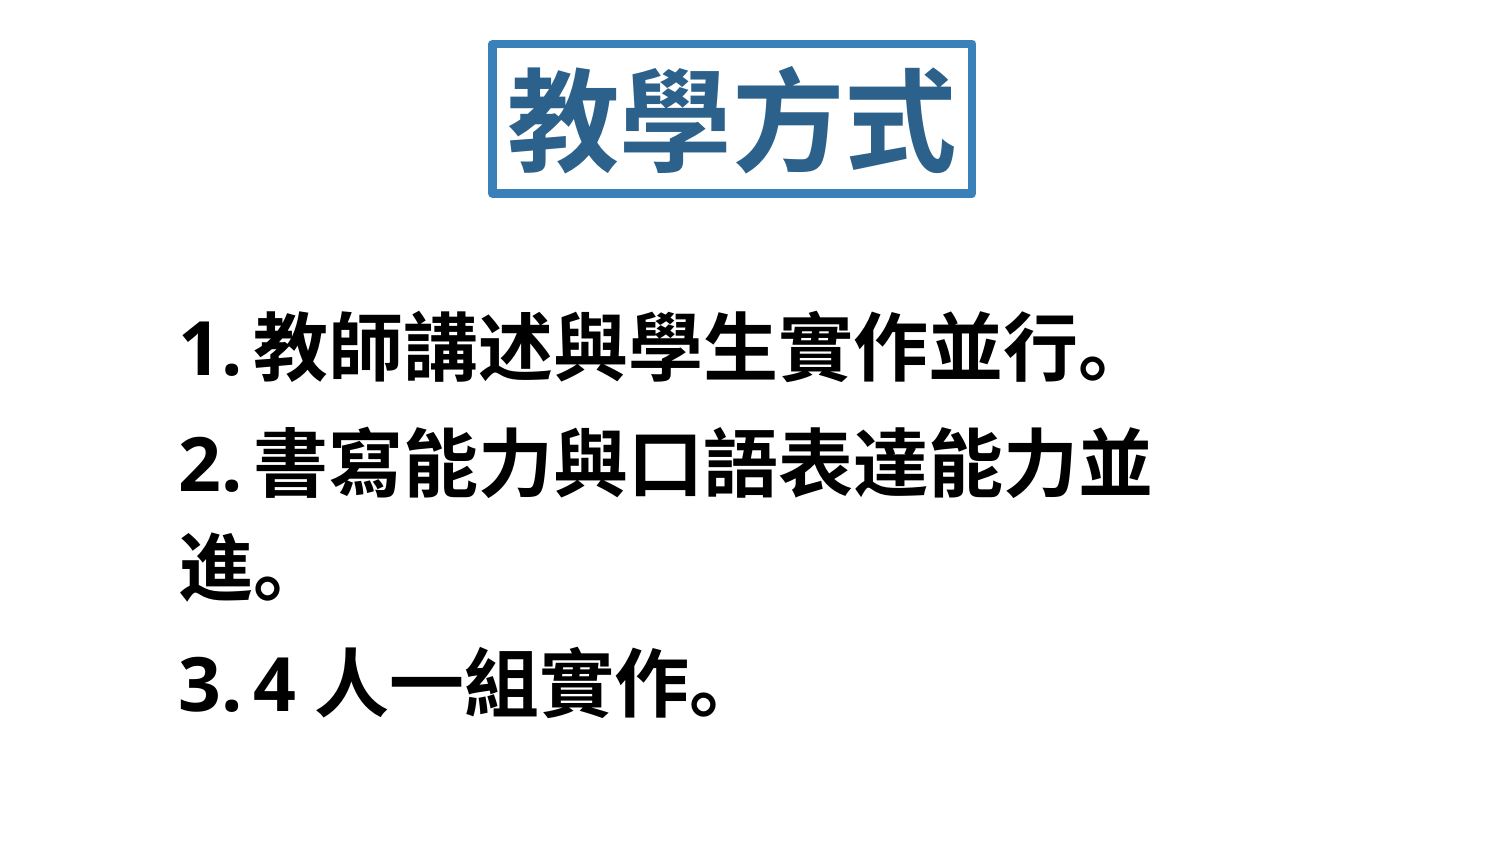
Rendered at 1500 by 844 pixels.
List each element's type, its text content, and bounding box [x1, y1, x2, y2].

text_box 1. 教師講述與學生實作並行。 2. 書寫能力與口語表達能力並進。 3. 4人一組實作。 [88, 280, 1317, 734]
text_box 教學方式 [492, 43, 973, 194]
